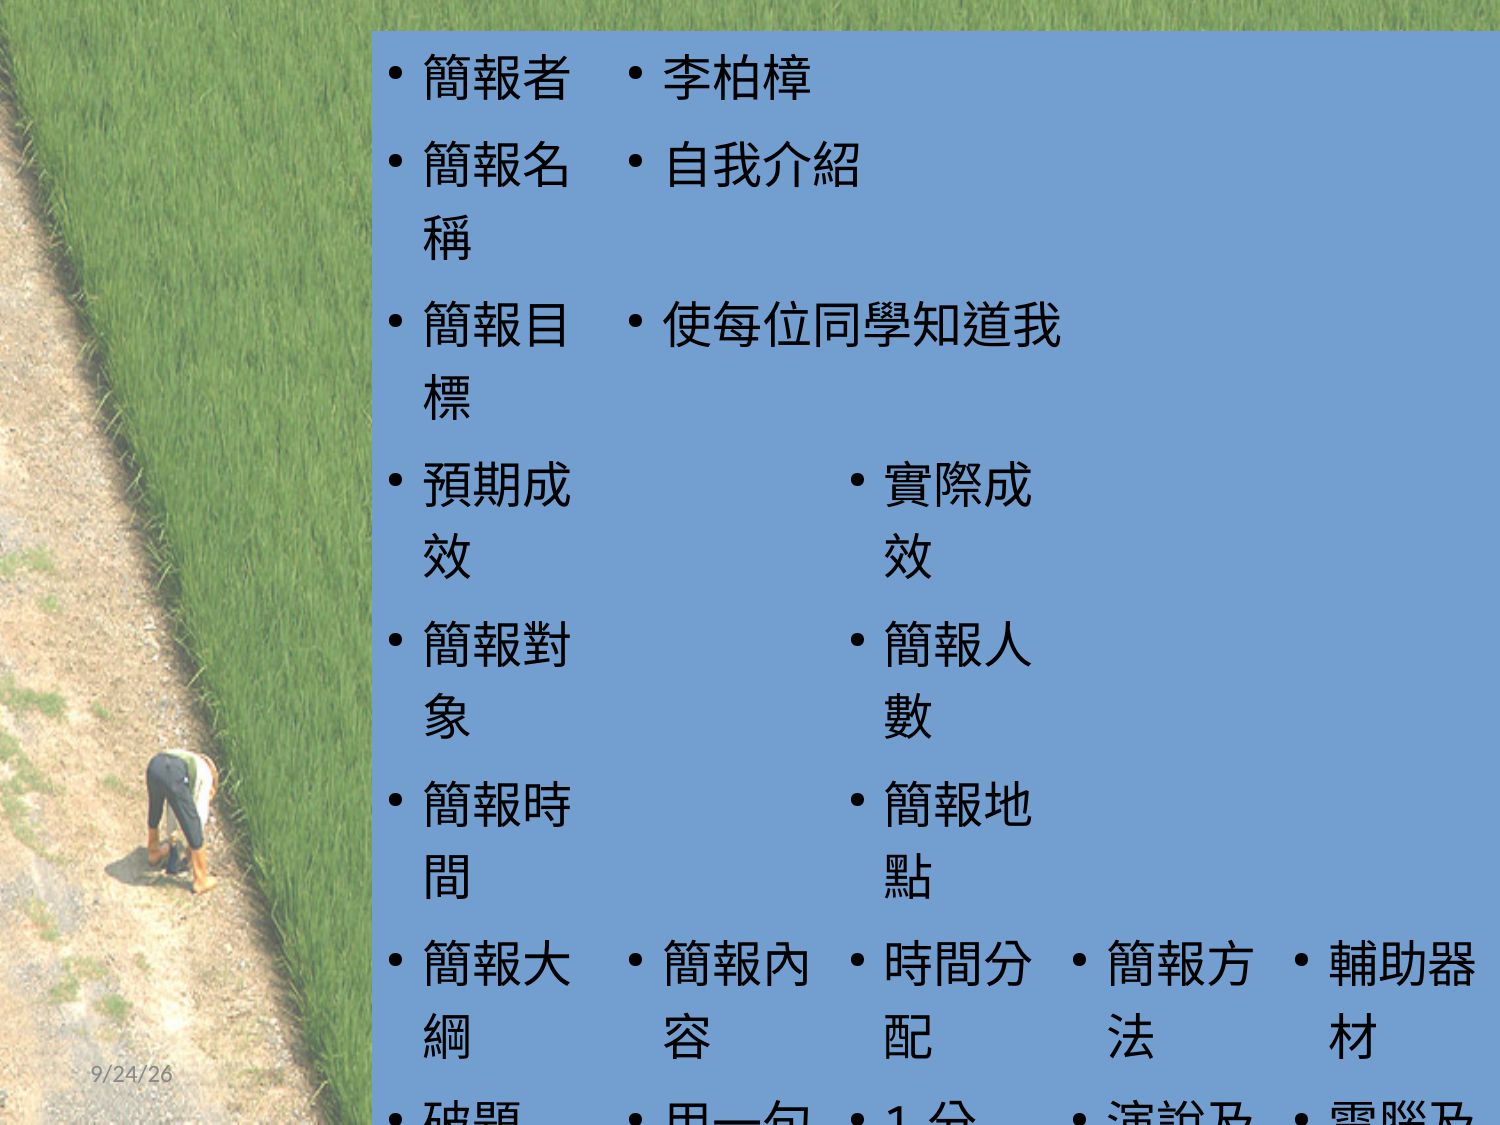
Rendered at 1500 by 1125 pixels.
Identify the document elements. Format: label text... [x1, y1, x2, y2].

table_cell [1056, 758, 1278, 918]
table_cell 破題 [502, 1112, 514, 1116]
table_cell [1278, 598, 1500, 758]
table_cell 簡報人數 [834, 598, 1056, 758]
text_box 101年10月4日星期四 [75, 1042, 372, 1103]
table_cell 自我介紹 [612, 118, 1500, 278]
table_cell 破題 [502, 1118, 514, 1122]
table_cell 時間分配 [834, 918, 1056, 1077]
table_cell [1056, 438, 1278, 598]
table_cell 簡報地點 [834, 758, 1056, 918]
table_cell 簡報內容 [612, 918, 834, 1077]
table_cell 簡報名稱 [372, 118, 612, 278]
table_header 簡報者 [372, 31, 612, 118]
table_cell 預期成效 [372, 438, 612, 598]
table_cell [1278, 758, 1500, 918]
table_cell 簡報對象 [372, 598, 612, 758]
table_cell 電腦及麥克風 [1278, 1077, 1500, 1125]
table_cell 1分 [834, 1077, 1056, 1125]
table_cell 用一句話介紹自己 [612, 1077, 834, 1125]
table_header 李柏樟 [612, 31, 1500, 118]
table_cell [1056, 598, 1278, 758]
table_cell 演說及ppt [1056, 1077, 1278, 1125]
table_cell [612, 758, 834, 918]
table_cell 簡報方法 [1056, 918, 1278, 1077]
table_cell 破題 [372, 1077, 612, 1125]
table_cell 使每位同學知道我 [612, 278, 1500, 438]
table_cell 實際成效 [834, 438, 1056, 598]
table_cell 演說及ppt [1223, 1106, 1237, 1117]
table_cell 破題 [447, 1111, 454, 1120]
table_cell 簡報時間 [372, 758, 612, 918]
table_cell [612, 438, 834, 598]
table_cell 簡報目標 [372, 278, 612, 438]
table_cell 簡報大綱 [372, 918, 612, 1077]
table_cell 輔助器材 [1278, 918, 1500, 1077]
table_cell [1278, 438, 1500, 598]
table_cell [612, 598, 834, 758]
table_cell 電腦及麥克風 [1444, 1106, 1458, 1117]
